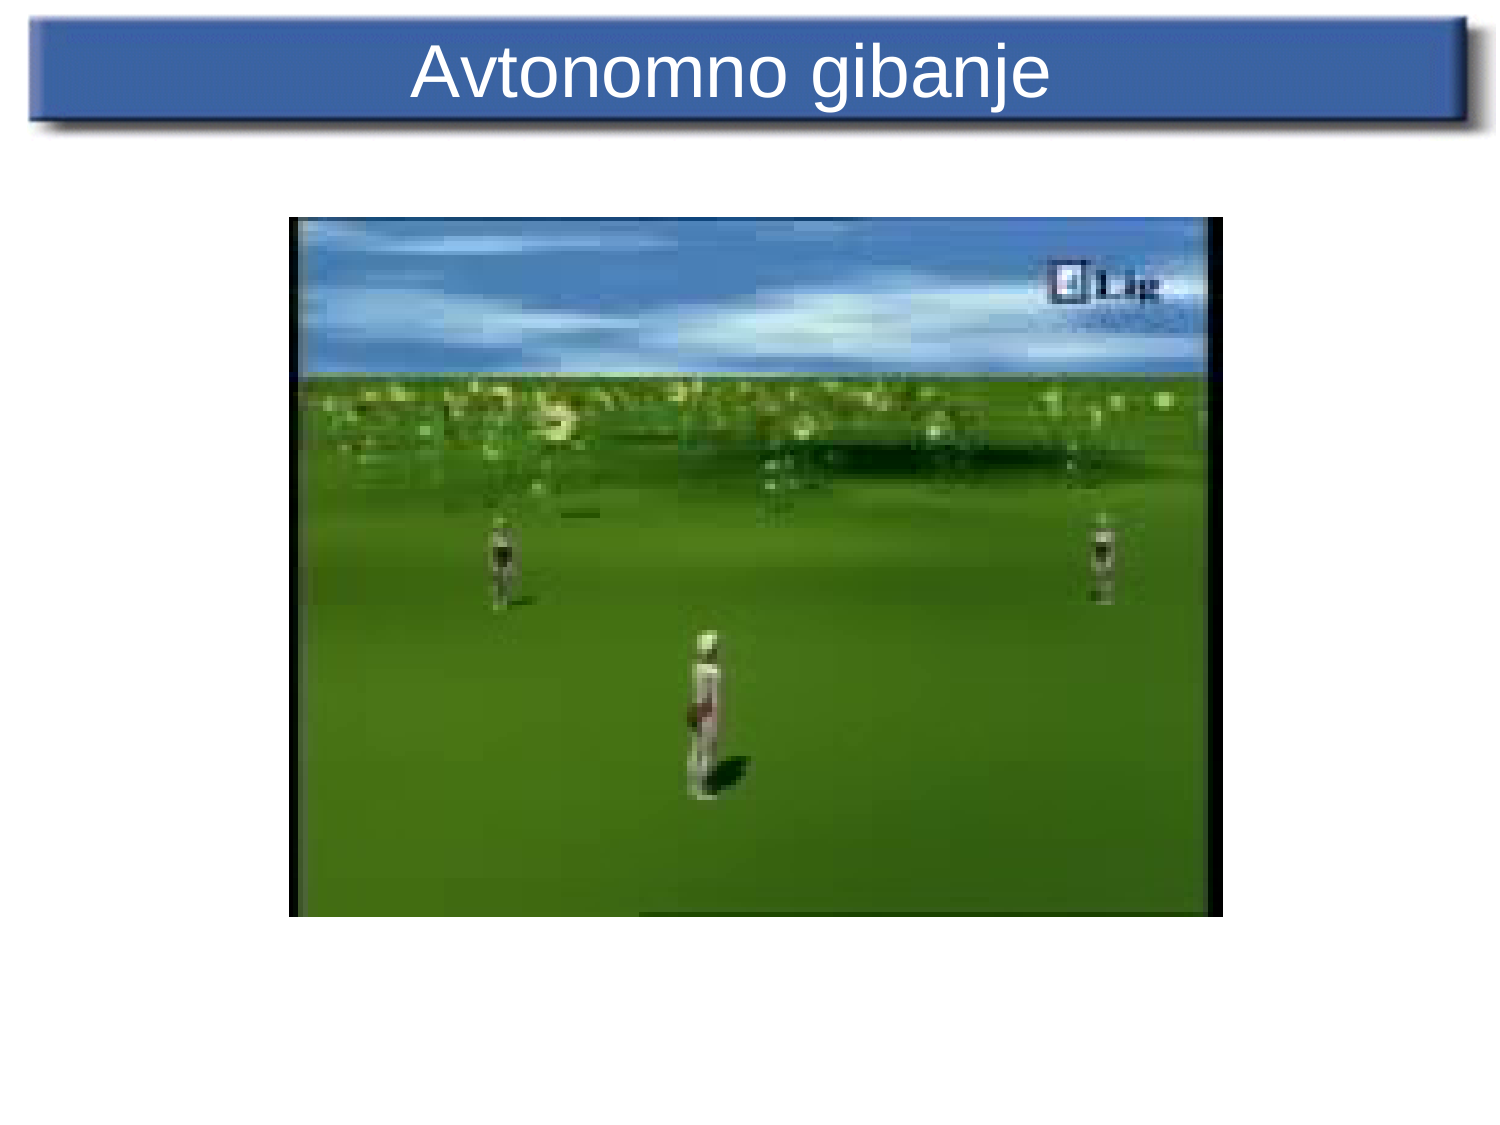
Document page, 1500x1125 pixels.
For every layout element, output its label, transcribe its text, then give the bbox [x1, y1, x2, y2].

picture [27, 13, 1496, 141]
picture [289, 217, 1223, 917]
text_box Avtonomno gibanje [395, 14, 1068, 121]
